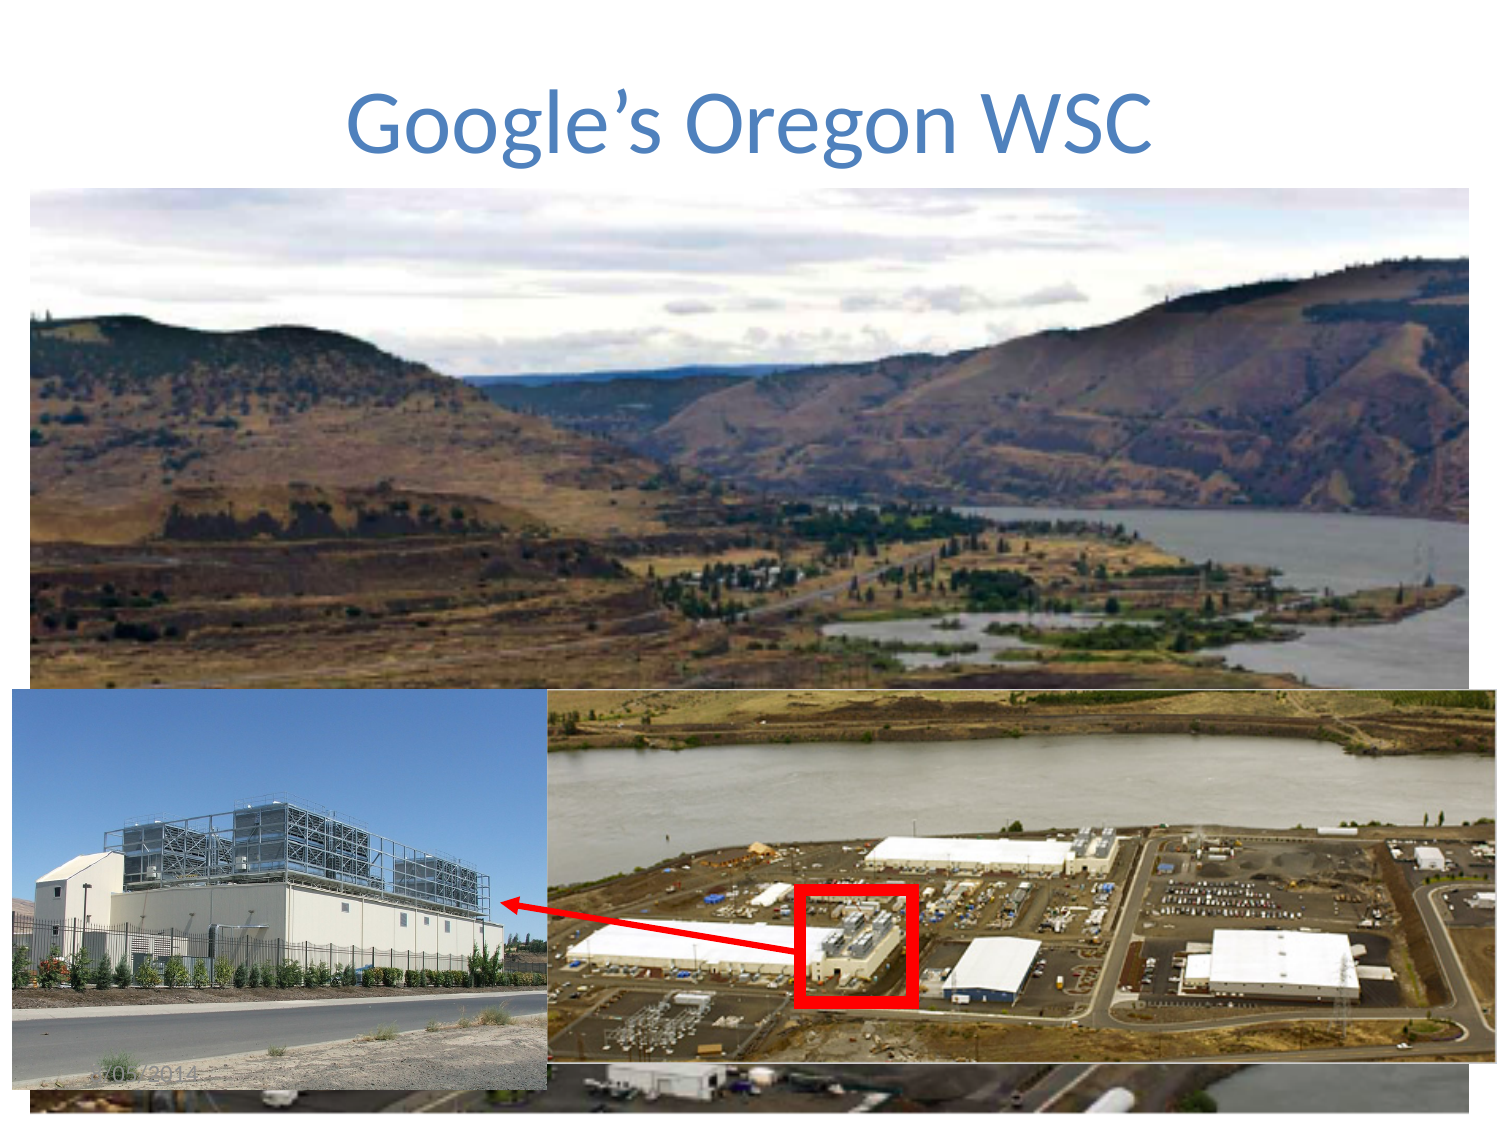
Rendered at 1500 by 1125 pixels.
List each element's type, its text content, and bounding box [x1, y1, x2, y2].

picture [12, 188, 1497, 1117]
slide_number 8/05/2014 [75, 1042, 425, 1103]
title Google’s Oregon WSC [75, 22, 1425, 188]
